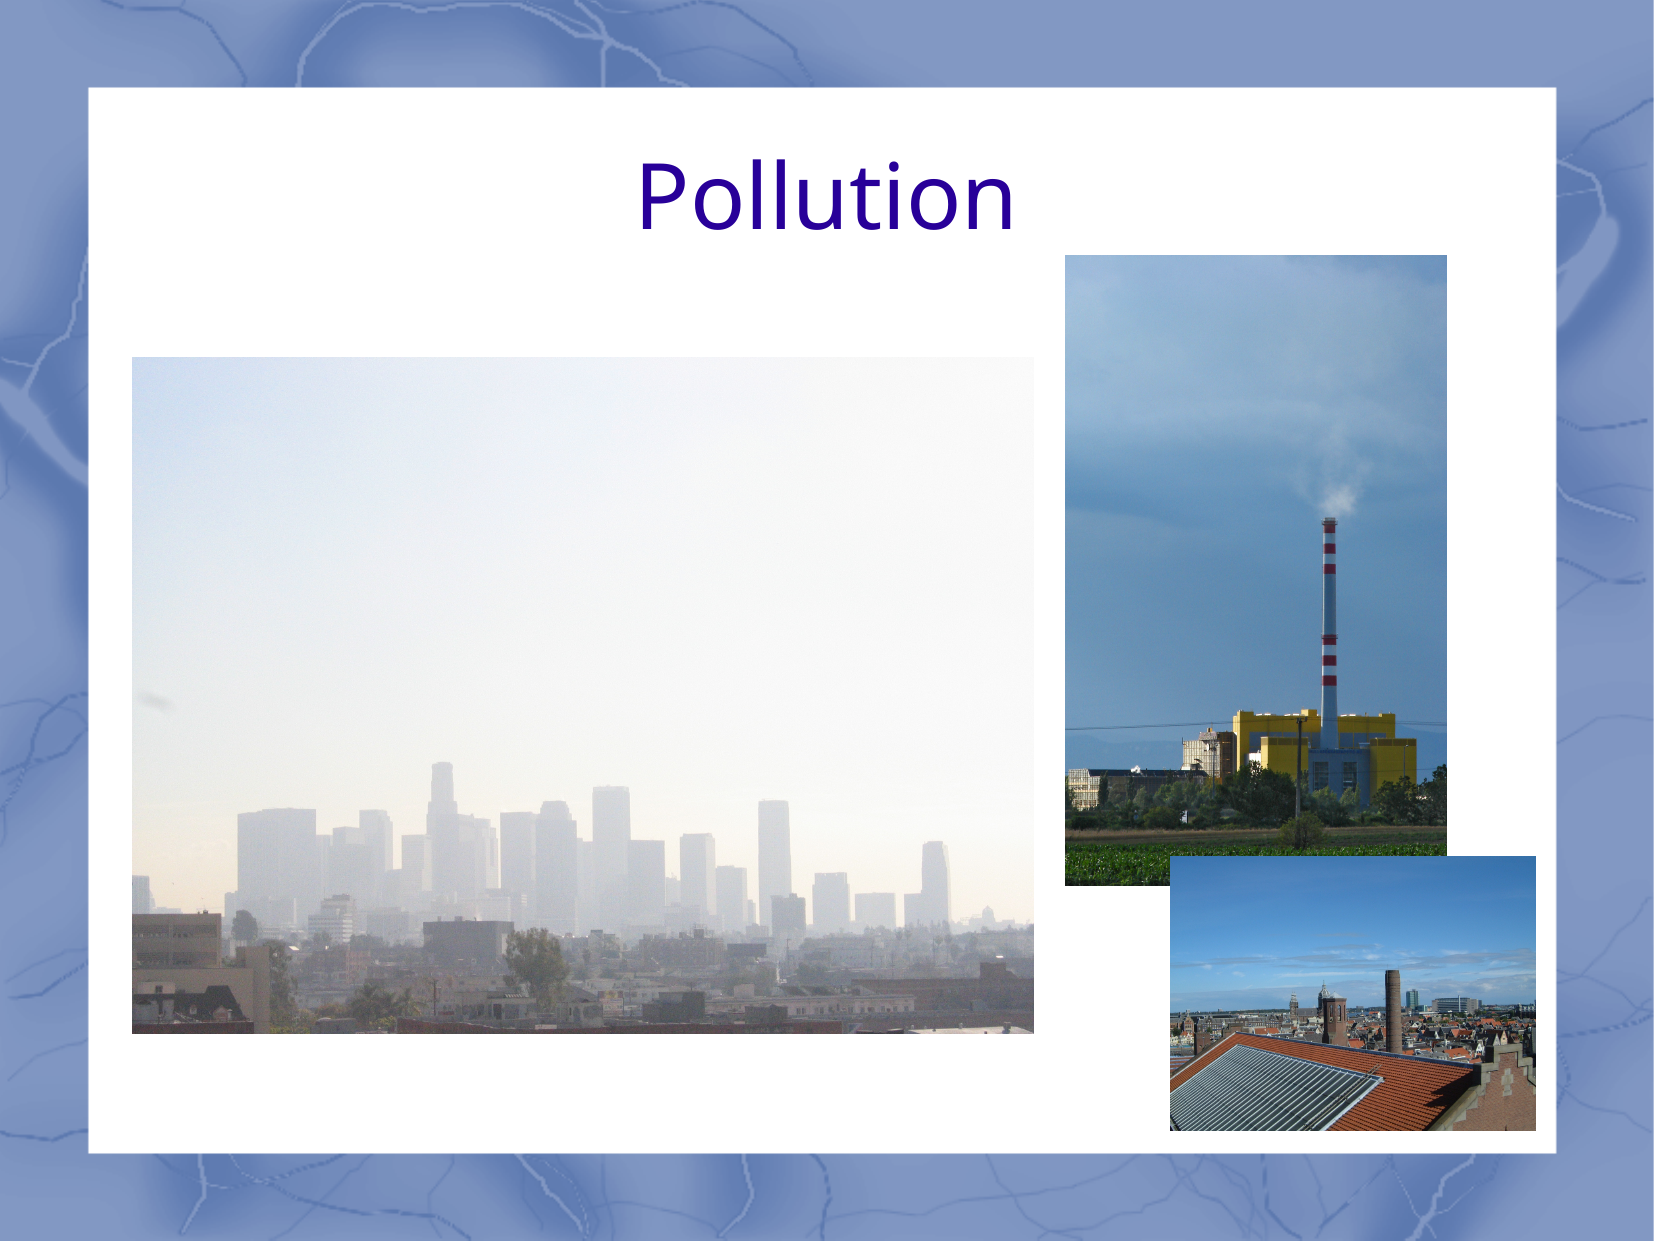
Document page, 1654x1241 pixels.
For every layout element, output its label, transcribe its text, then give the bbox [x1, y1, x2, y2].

title Pollution [118, 90, 1536, 298]
picture [0, 0, 1654, 1241]
